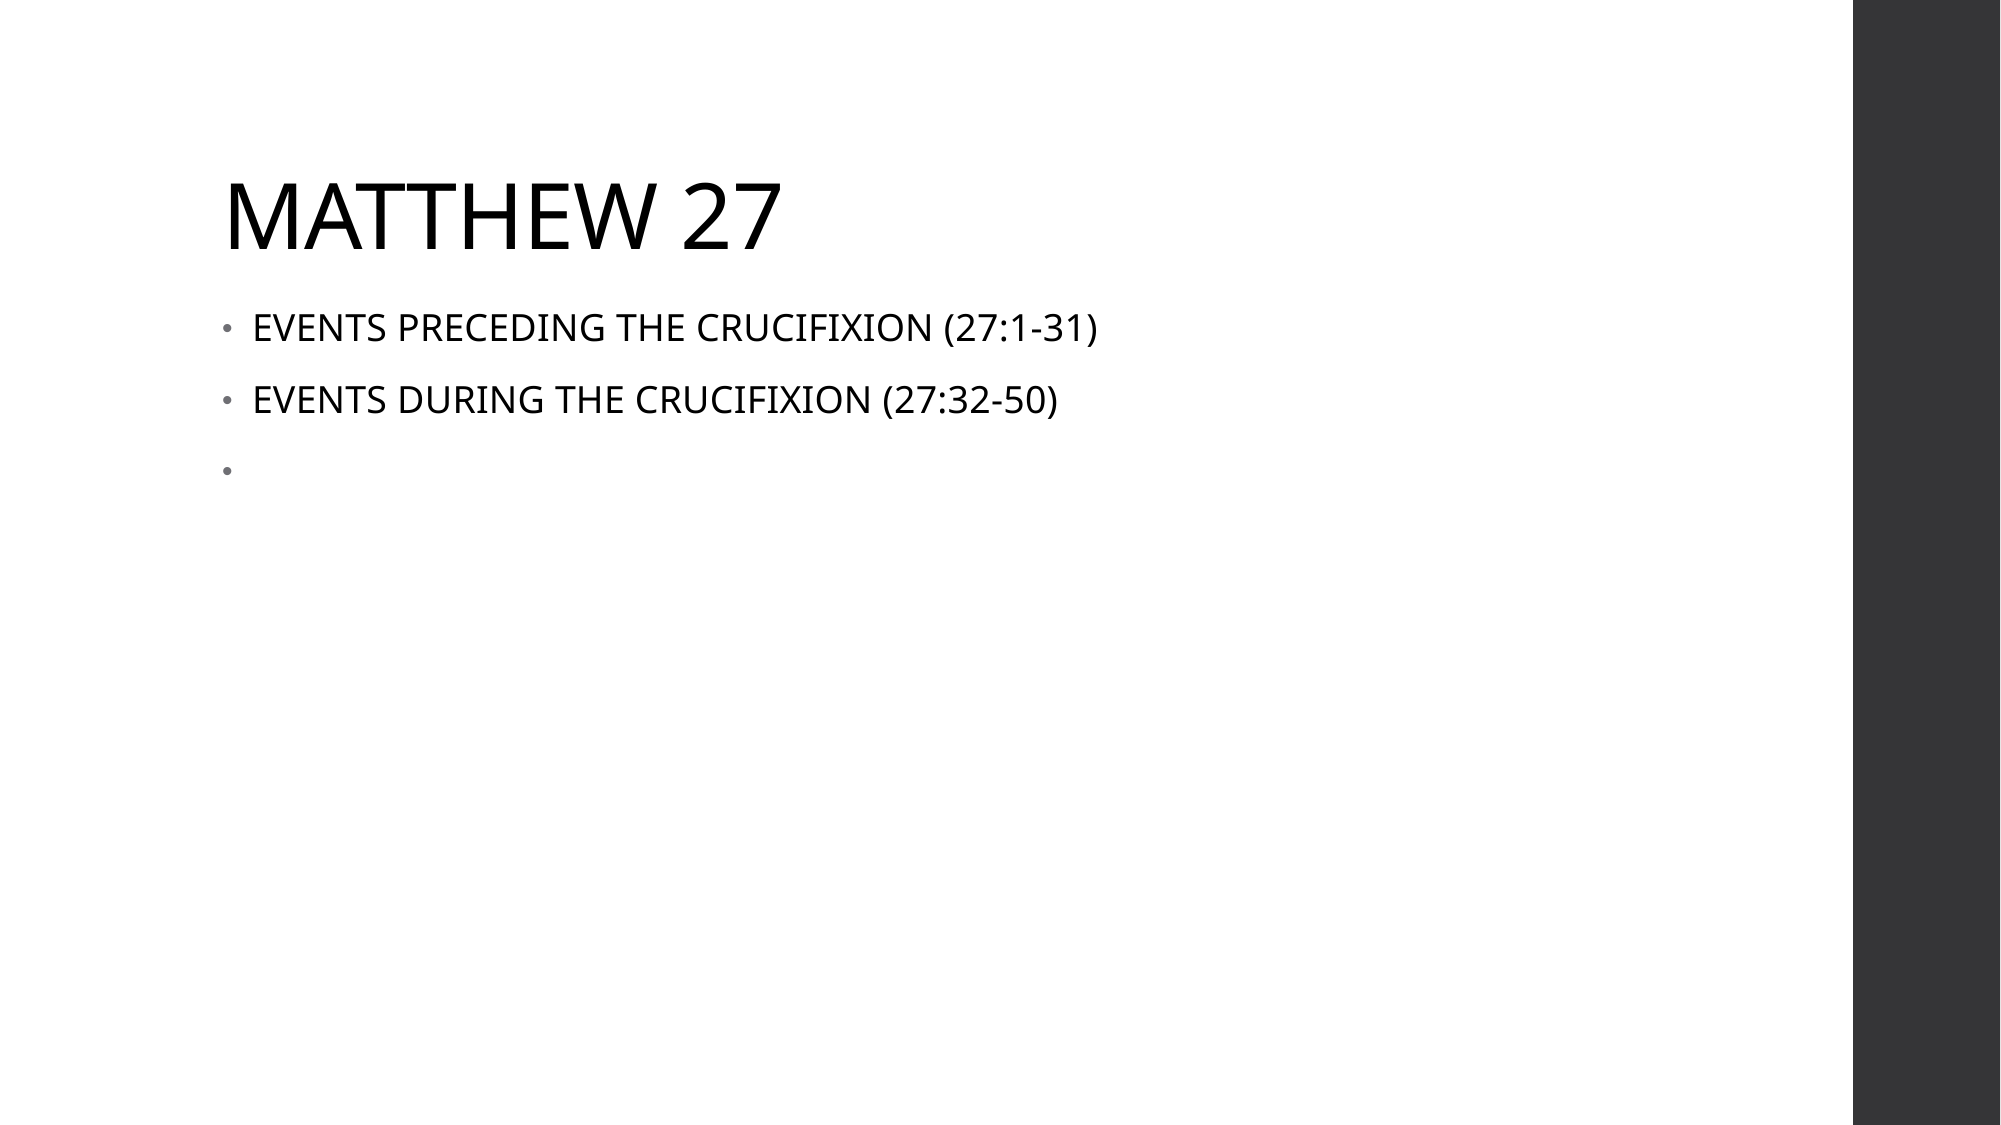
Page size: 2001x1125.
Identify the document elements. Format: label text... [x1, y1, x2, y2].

list EVENTS PRECEDING THE CRUCIFIXION (27:1-31) EVENTS DURING THE CRUCIFIXION (27:32-50) [206, 299, 1617, 1014]
title MATTHEW 27 [206, 60, 1797, 278]
